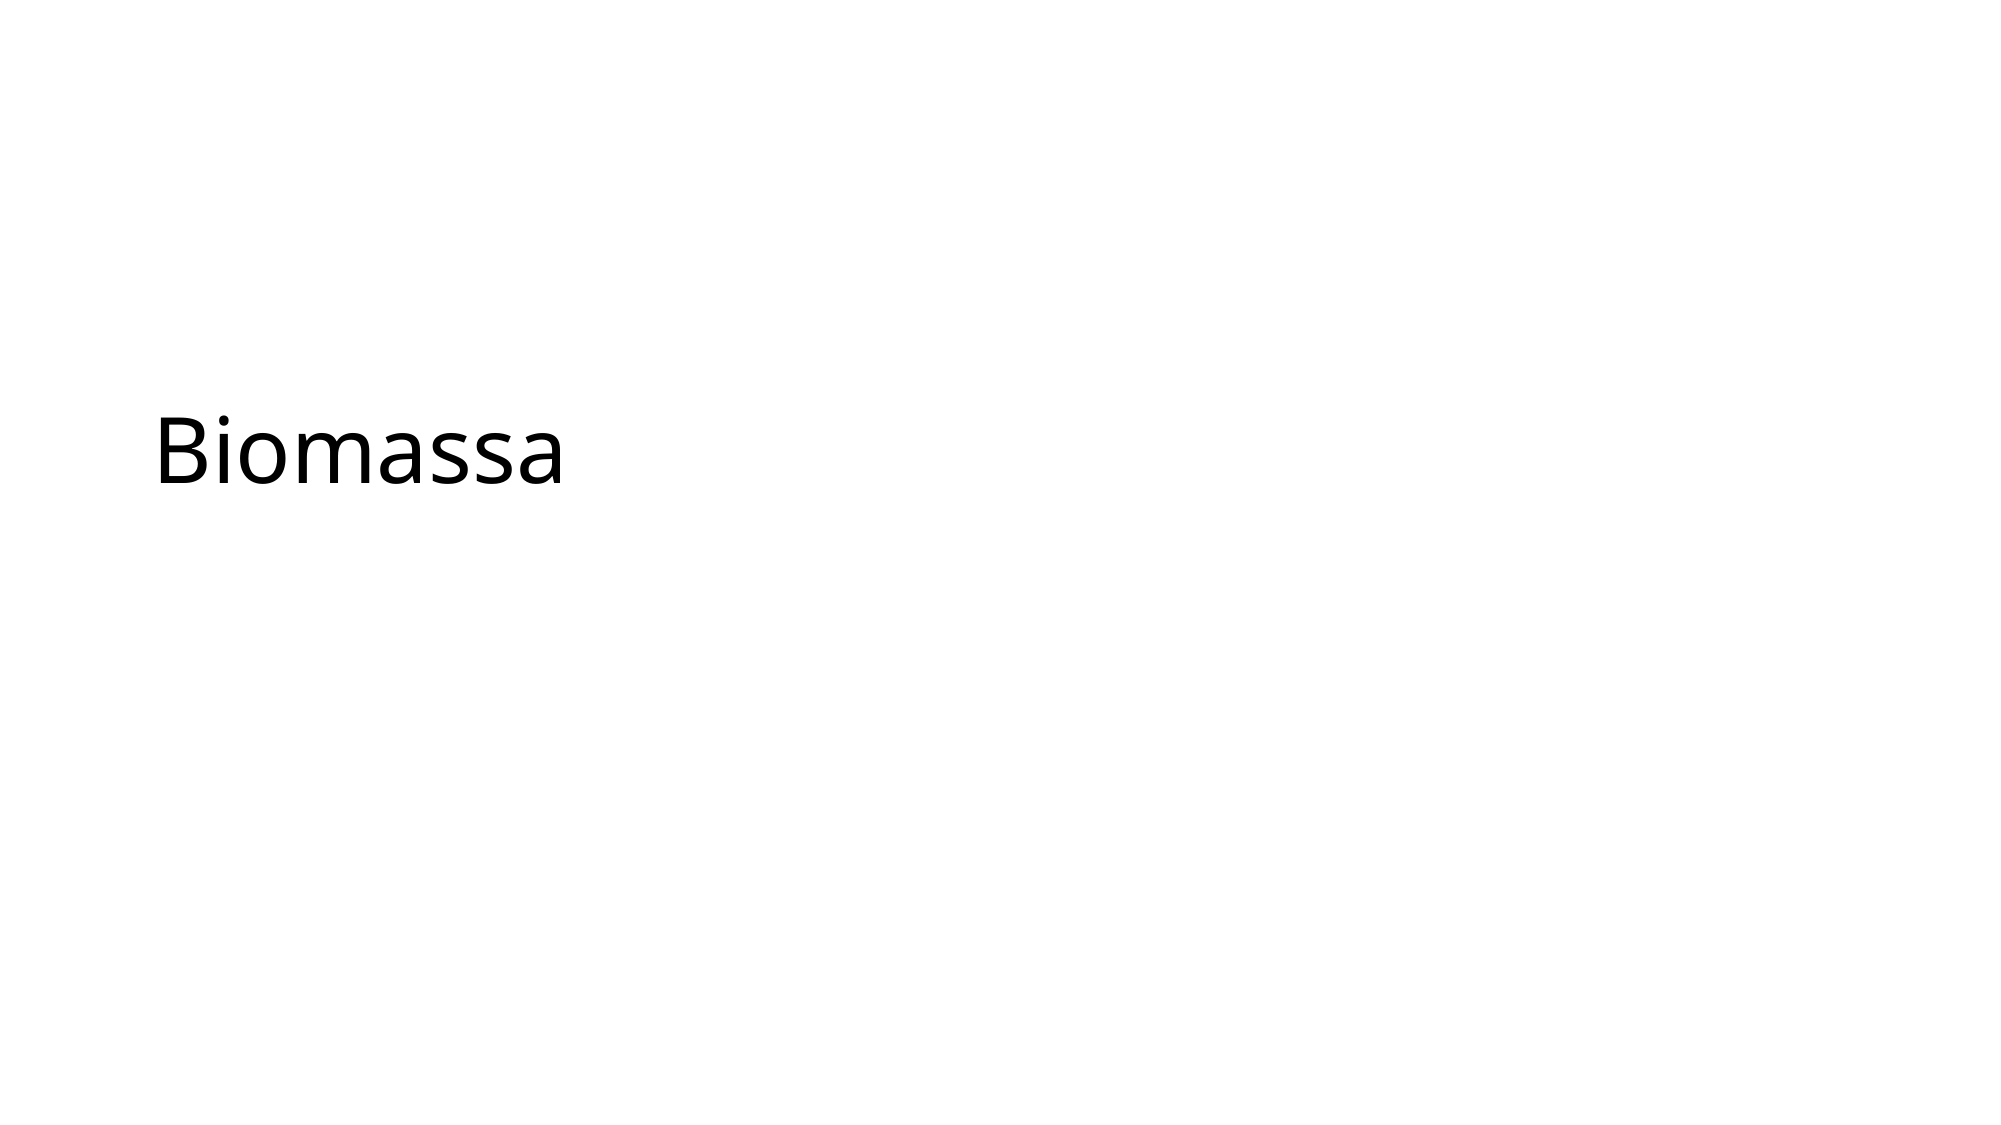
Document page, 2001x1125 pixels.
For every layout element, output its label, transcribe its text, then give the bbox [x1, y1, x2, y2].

title Biomassa [137, 345, 1863, 563]
